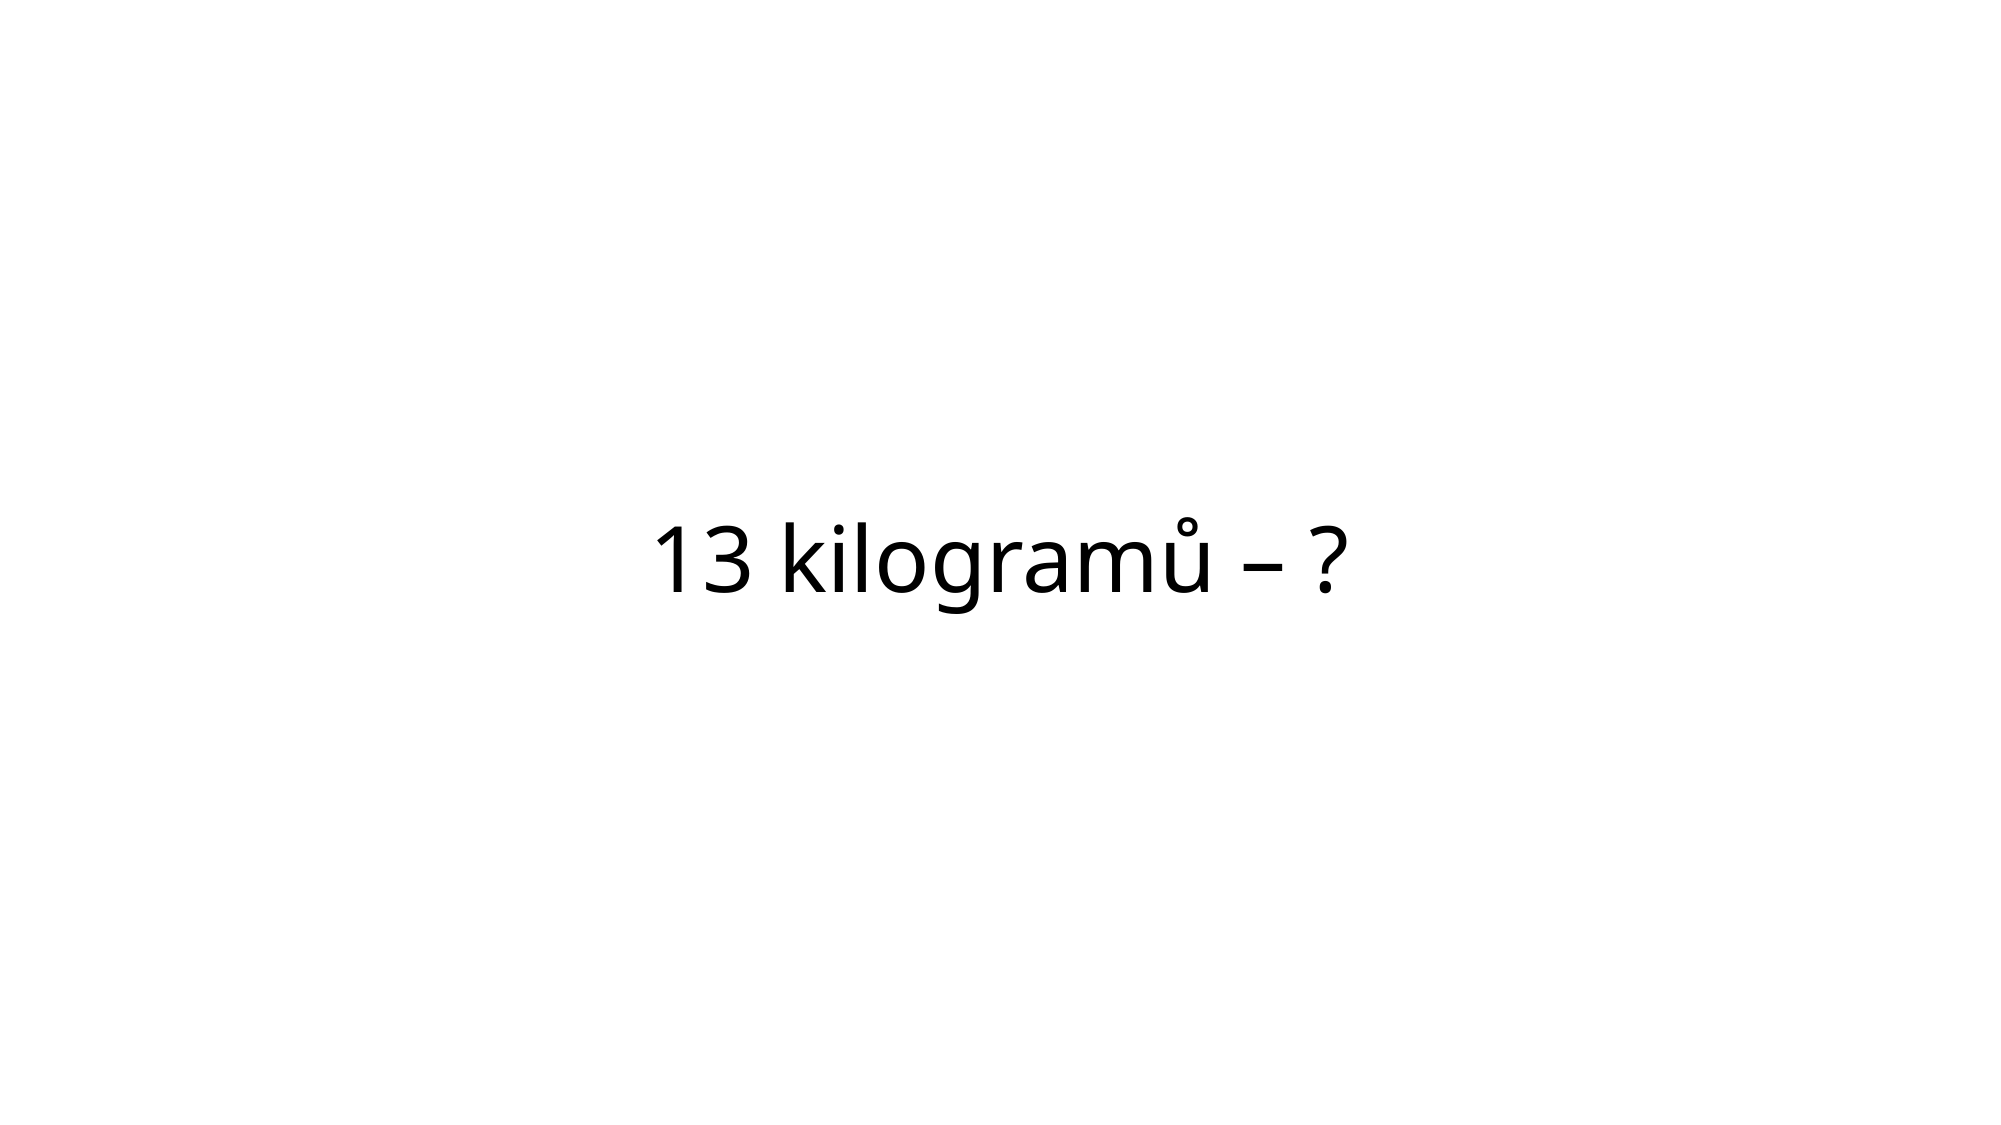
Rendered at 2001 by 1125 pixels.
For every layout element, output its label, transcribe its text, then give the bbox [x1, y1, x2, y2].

title 13 kilogramů – ? [137, 453, 1863, 672]
